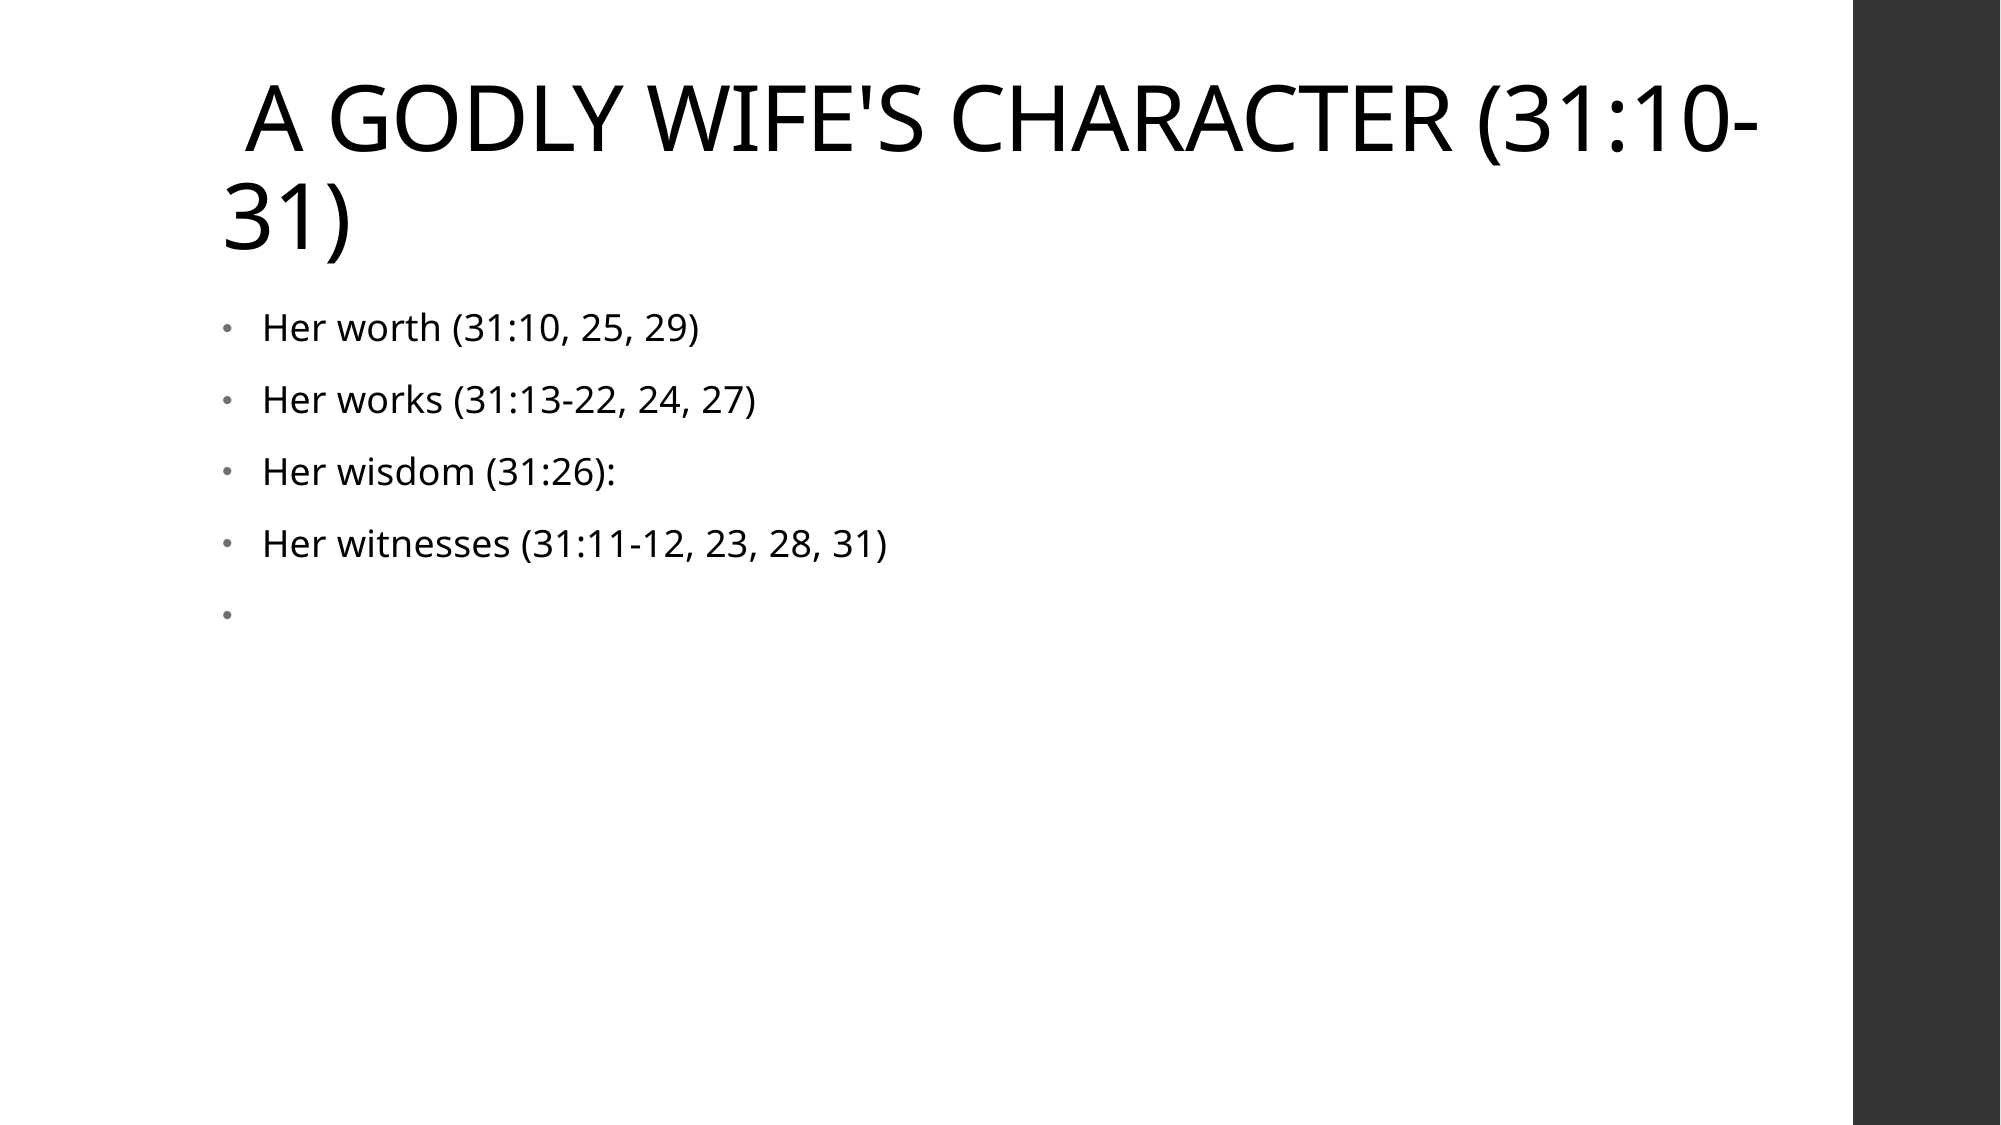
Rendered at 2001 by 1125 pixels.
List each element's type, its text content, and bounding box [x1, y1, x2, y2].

list Her worth (31:10, 25, 29) Her works (31:13-22, 24, 27) Her wisdom (31:26): Her witnesses (31:11-12, 23, 28, 31) [206, 299, 1617, 1014]
title A GODLY WIFE'S CHARACTER (31:10-31) [206, 60, 1797, 278]
